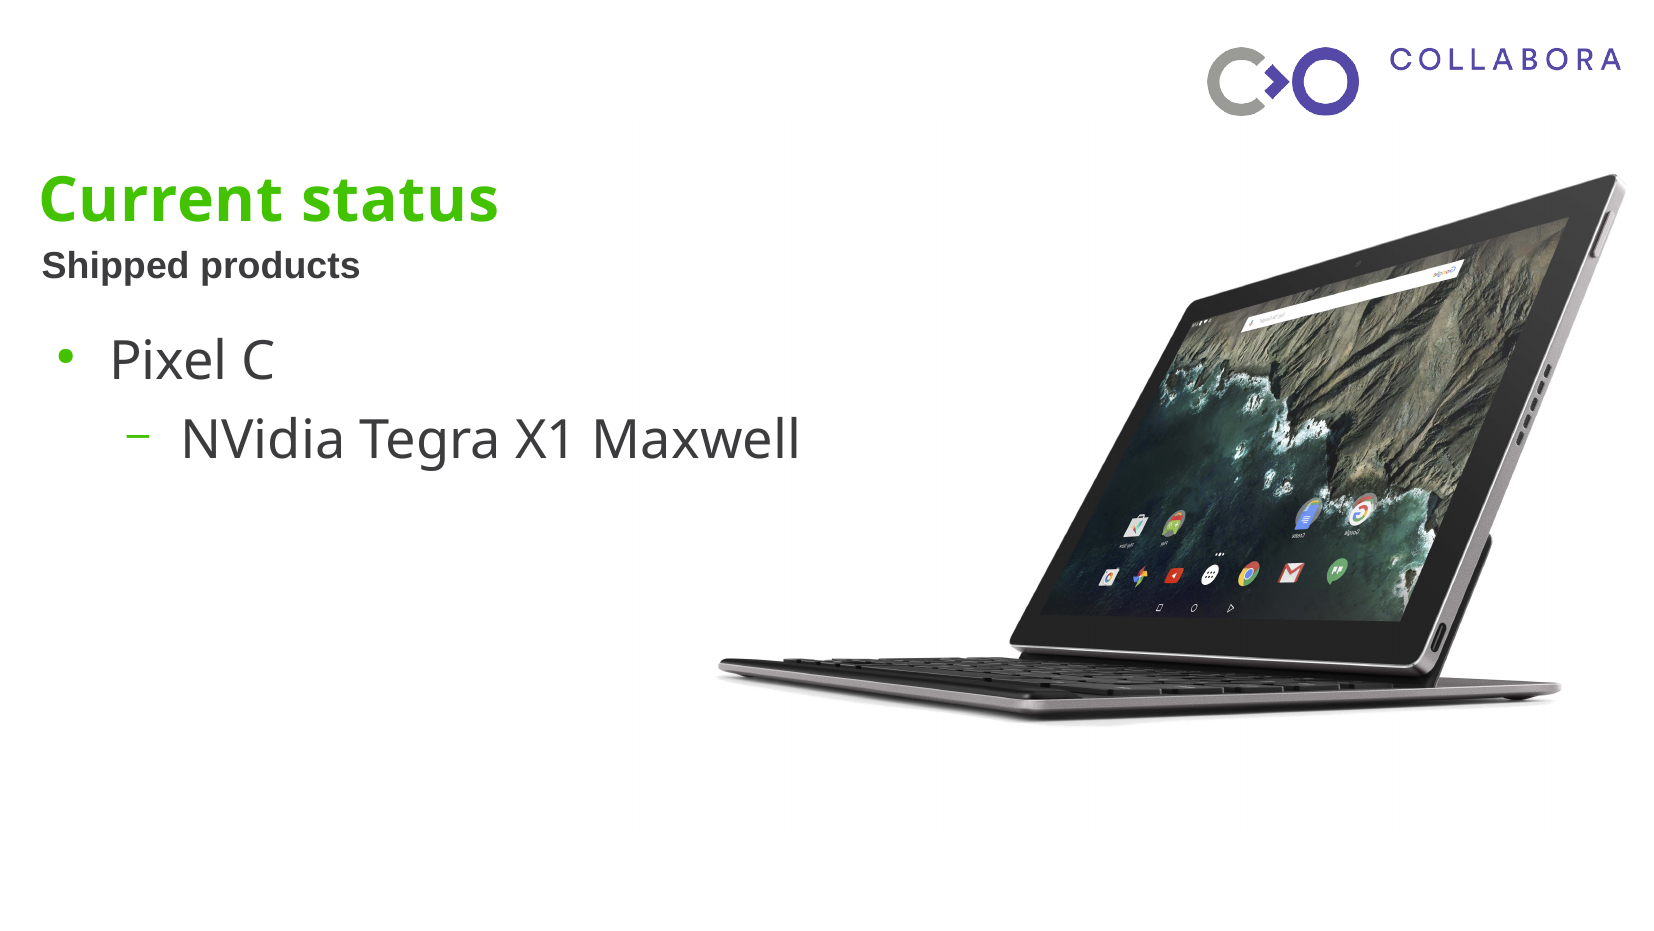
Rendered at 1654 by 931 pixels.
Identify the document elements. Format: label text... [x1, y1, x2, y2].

picture [1207, 47, 1621, 116]
list Pixel C NVidia Tegra X1 Maxwell [38, 325, 1614, 581]
picture [632, 119, 1654, 833]
text_box Shipped products [41, 240, 1614, 290]
title Current status [38, 159, 1614, 216]
